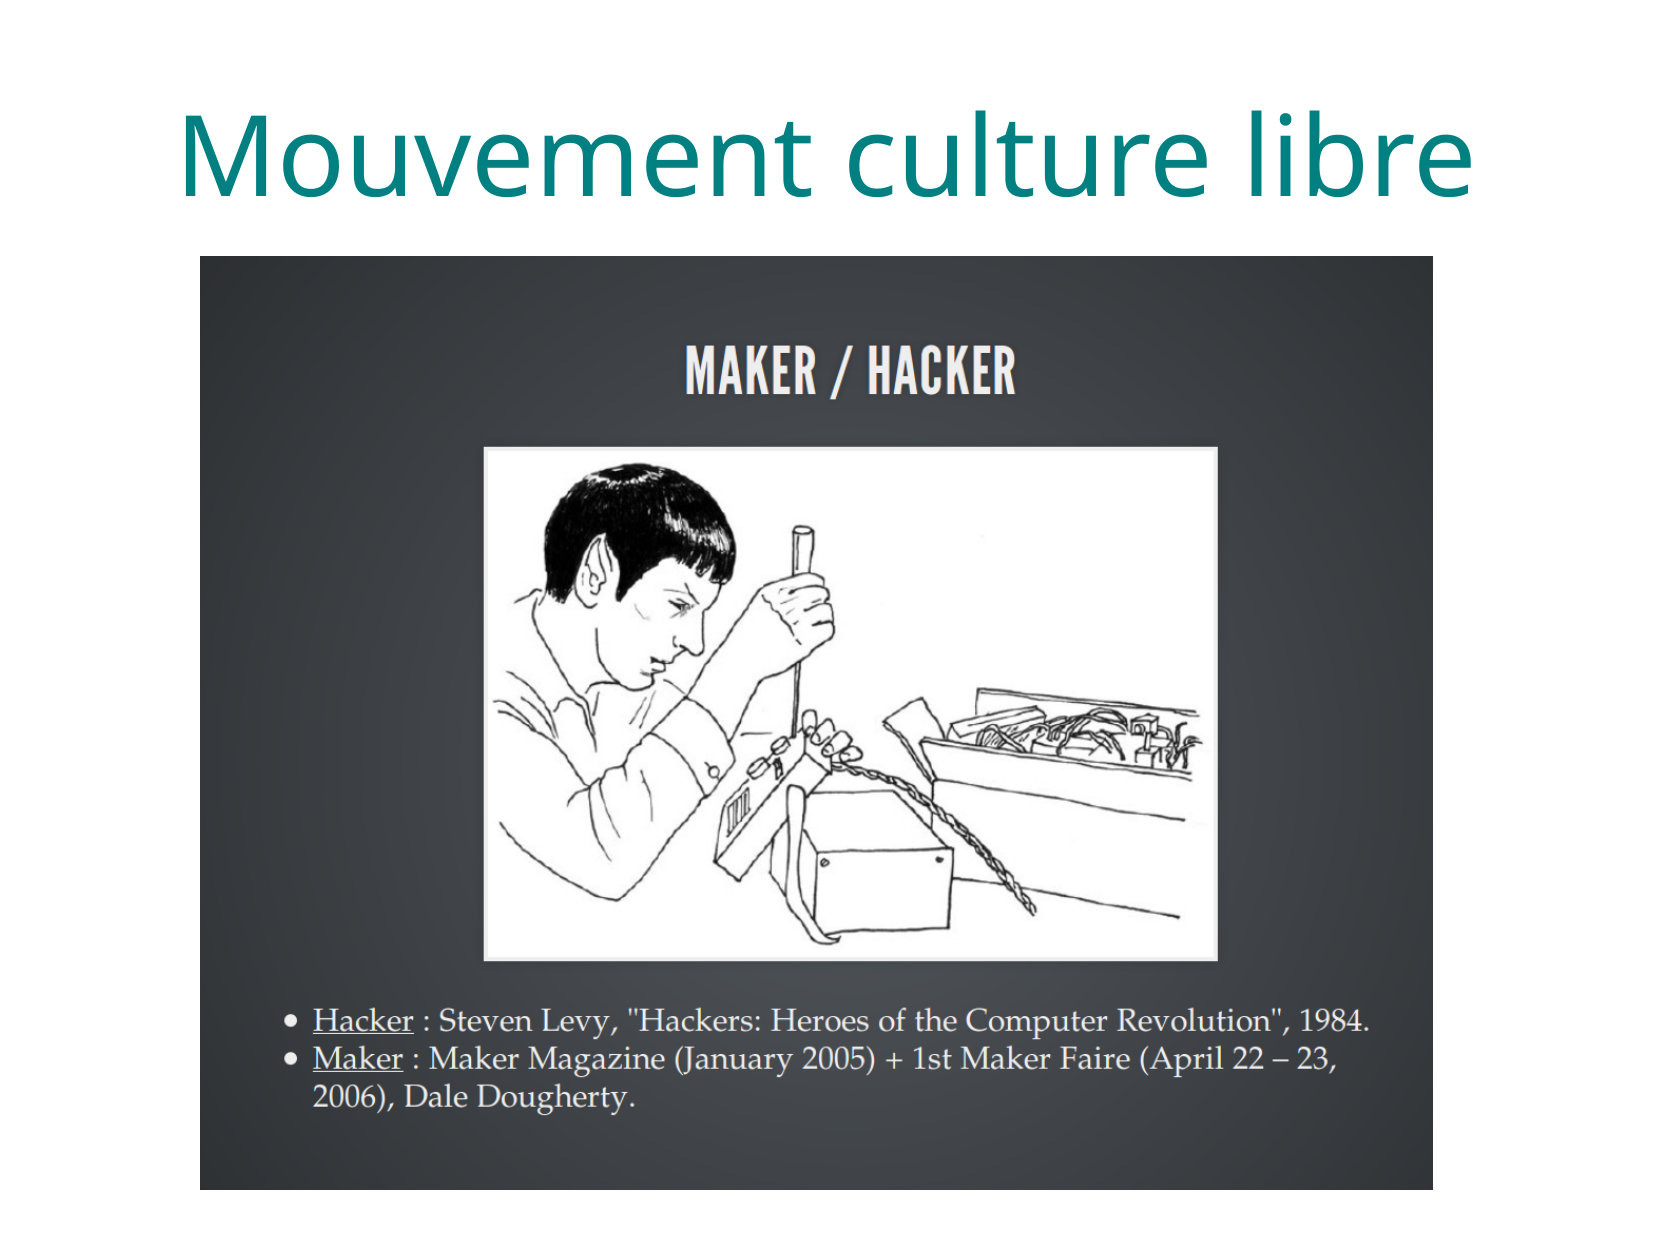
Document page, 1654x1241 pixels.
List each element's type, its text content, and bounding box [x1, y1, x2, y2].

title Mouvement culture libre [82, 49, 1571, 257]
picture [200, 256, 1433, 1191]
